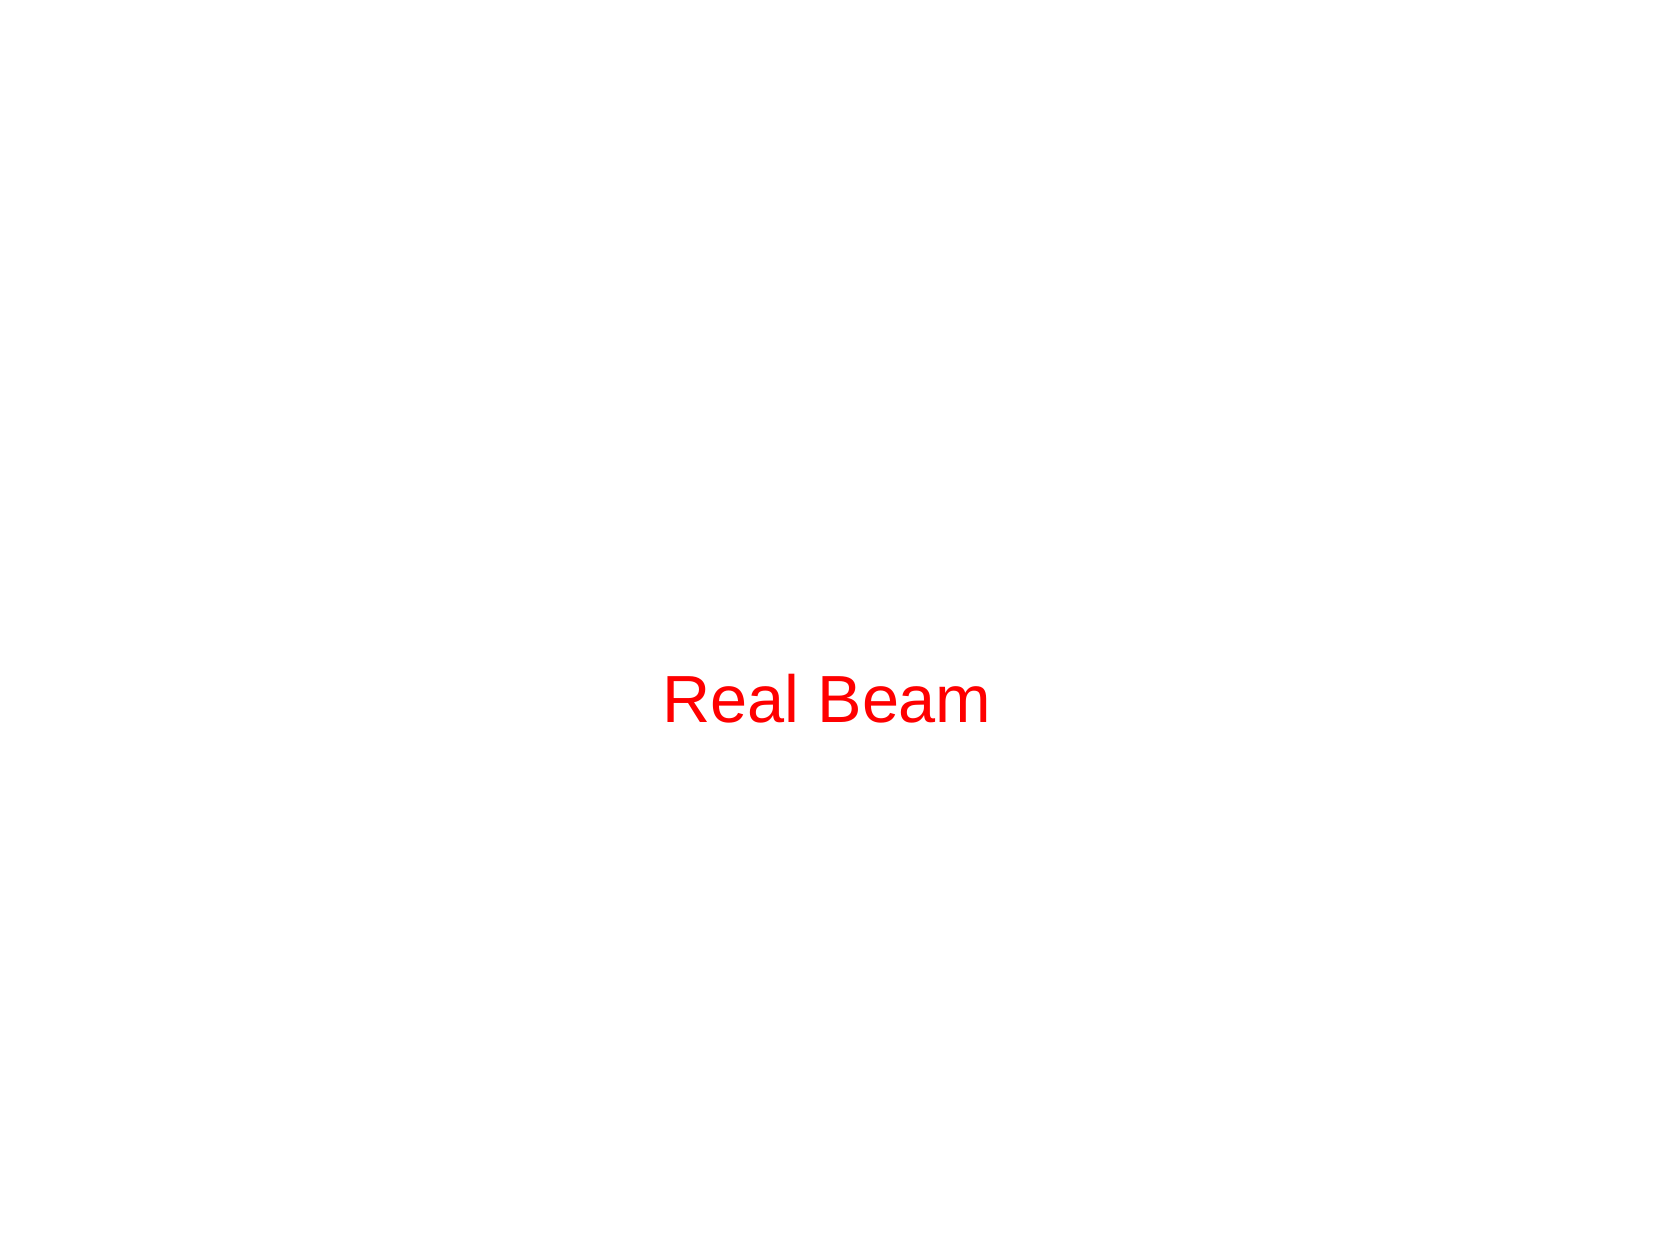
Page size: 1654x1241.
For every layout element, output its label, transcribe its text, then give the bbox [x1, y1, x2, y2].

subtitle Real Beam [82, 297, 1571, 1102]
